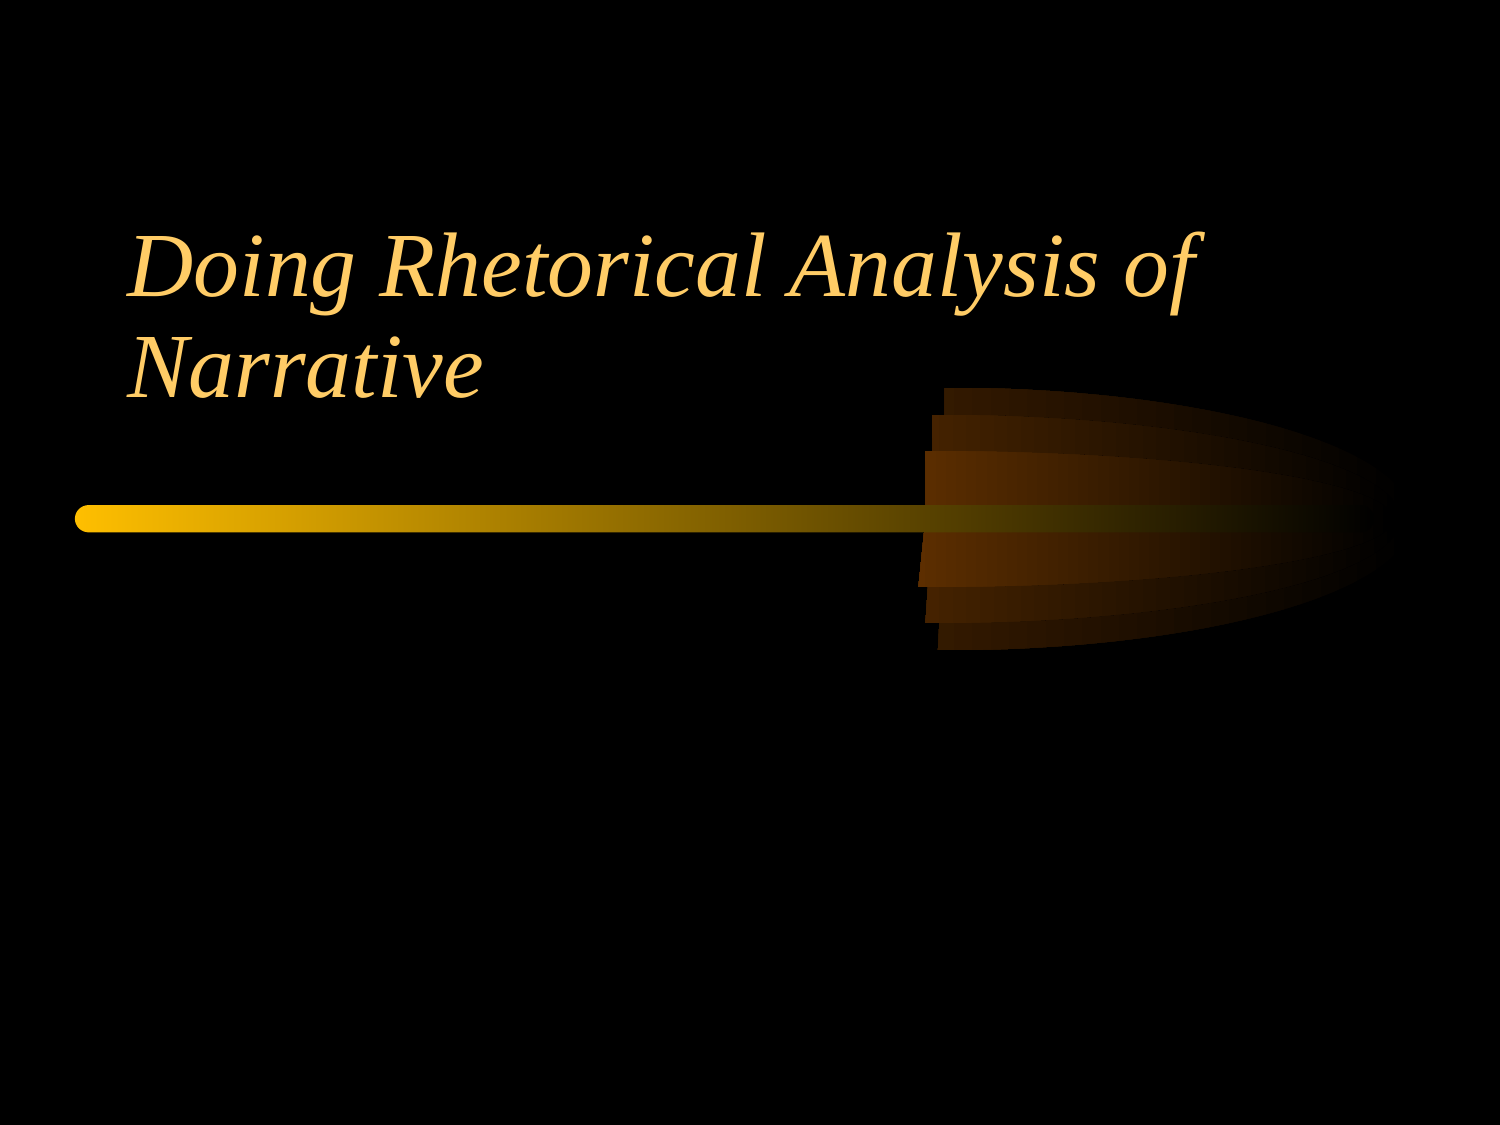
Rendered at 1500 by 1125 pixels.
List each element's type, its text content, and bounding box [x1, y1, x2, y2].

title Doing Rhetorical Analysis of Narrative [112, 189, 1388, 425]
